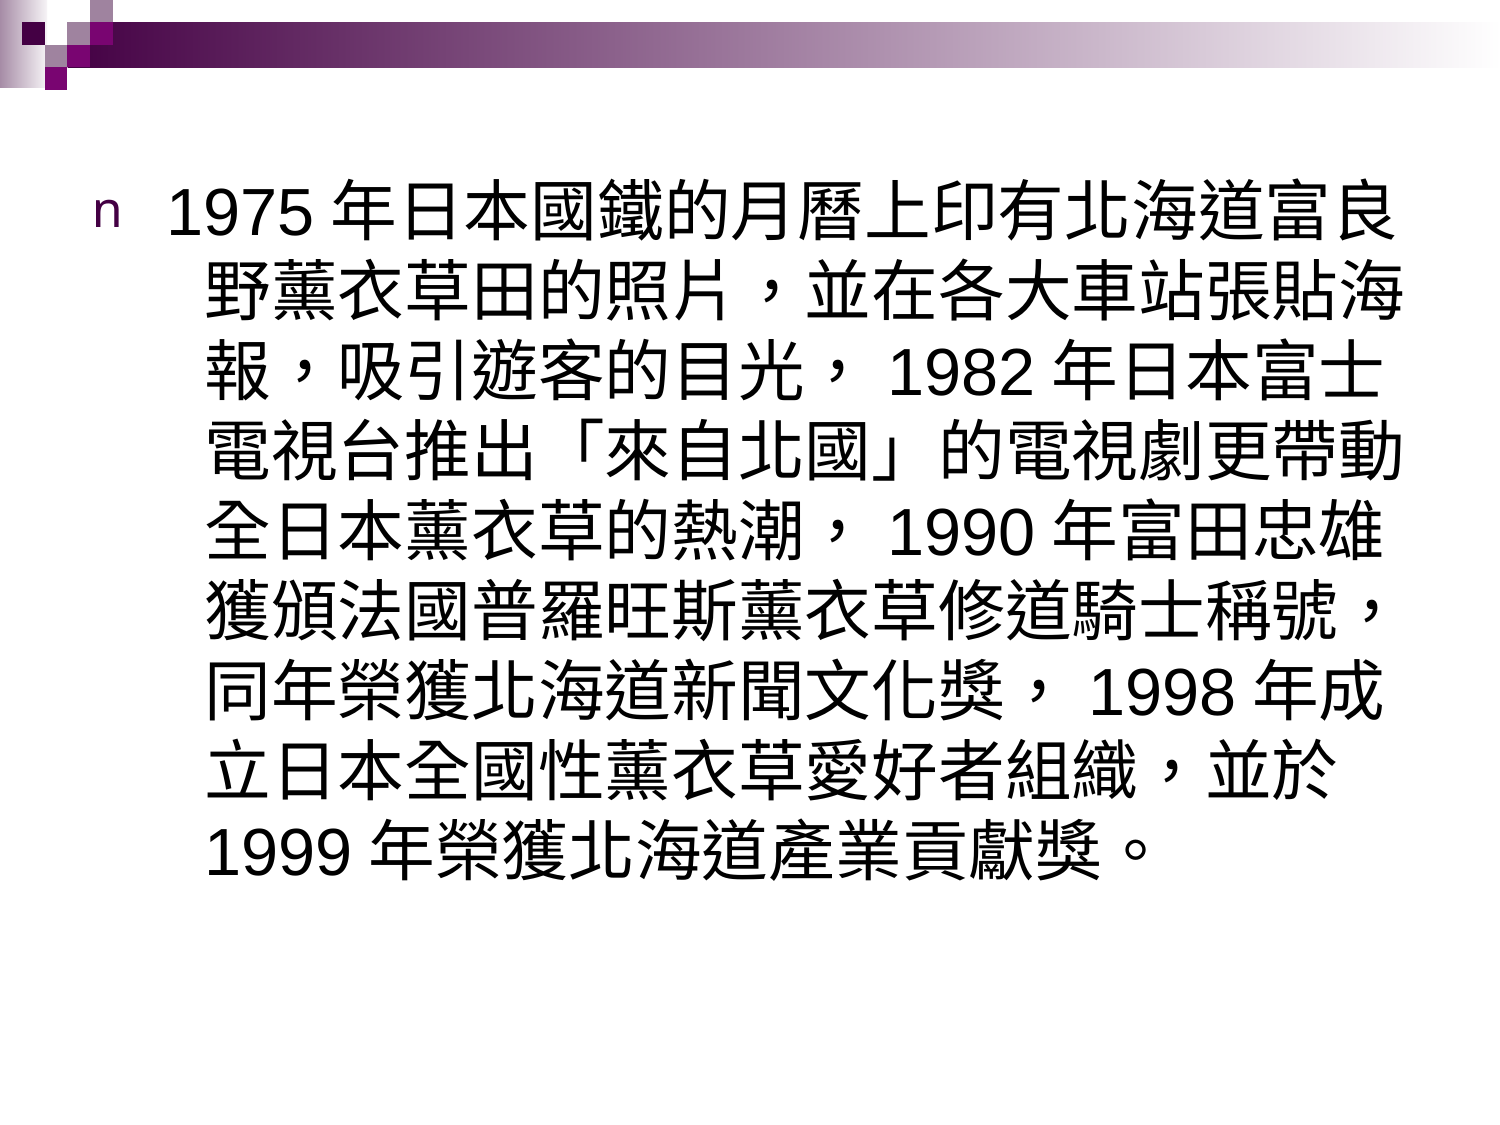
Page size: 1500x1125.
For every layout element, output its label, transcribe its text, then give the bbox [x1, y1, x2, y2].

list 1975年日本國鐵的月曆上印有北海道富良野薰衣草田的照片，並在各大車站張貼海報，吸引遊客的目光，1982年日本富士電視台推出「來自北國」的電視劇更帶動全日本薰衣草的熱潮，1990年富田忠雄獲頒法國普羅旺斯薰衣草修道騎士稱號，同年榮獲北海道新聞文化獎，1998年成立日本全國性薰衣草愛好者組織，並於1999年榮獲北海道產業貢獻獎。 [76, 160, 1426, 1006]
